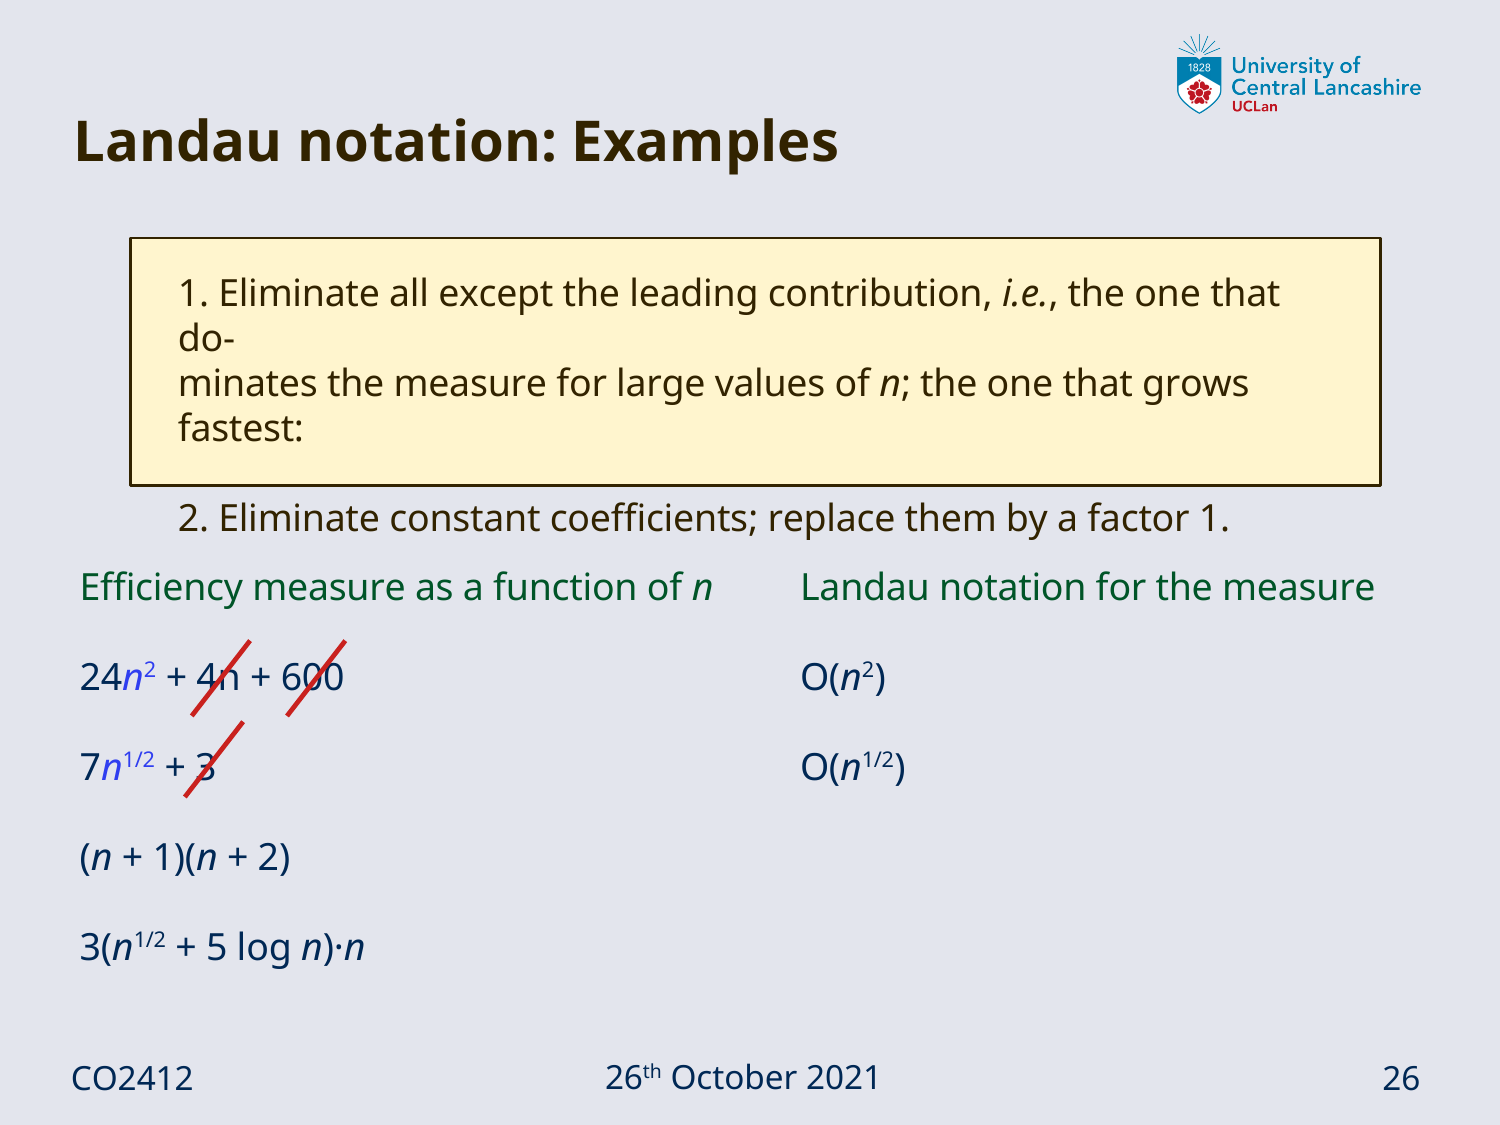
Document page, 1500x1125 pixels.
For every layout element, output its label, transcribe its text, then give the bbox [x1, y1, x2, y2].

text_box Landau notation for the measure O(n2) O(n1/2) [785, 555, 1450, 840]
text_box Efficiency measure as a function of n 24n2 + 4n + 600 7n1/2 + 3 (n + 1)(n + 2) 3(n1/2 + 5 log n)·n [64, 555, 729, 975]
picture [1177, 34, 1421, 93]
title Landau notation: Examples [58, 93, 1475, 186]
text_box [130, 237, 1381, 486]
text_box 1. Eliminate all except the leading contribution, i.e., the one that do- minates the measure for large values of n; the one that grows fastest: 2. Eliminate constant coefficients; replace them by a factor 1. [163, 261, 1354, 457]
